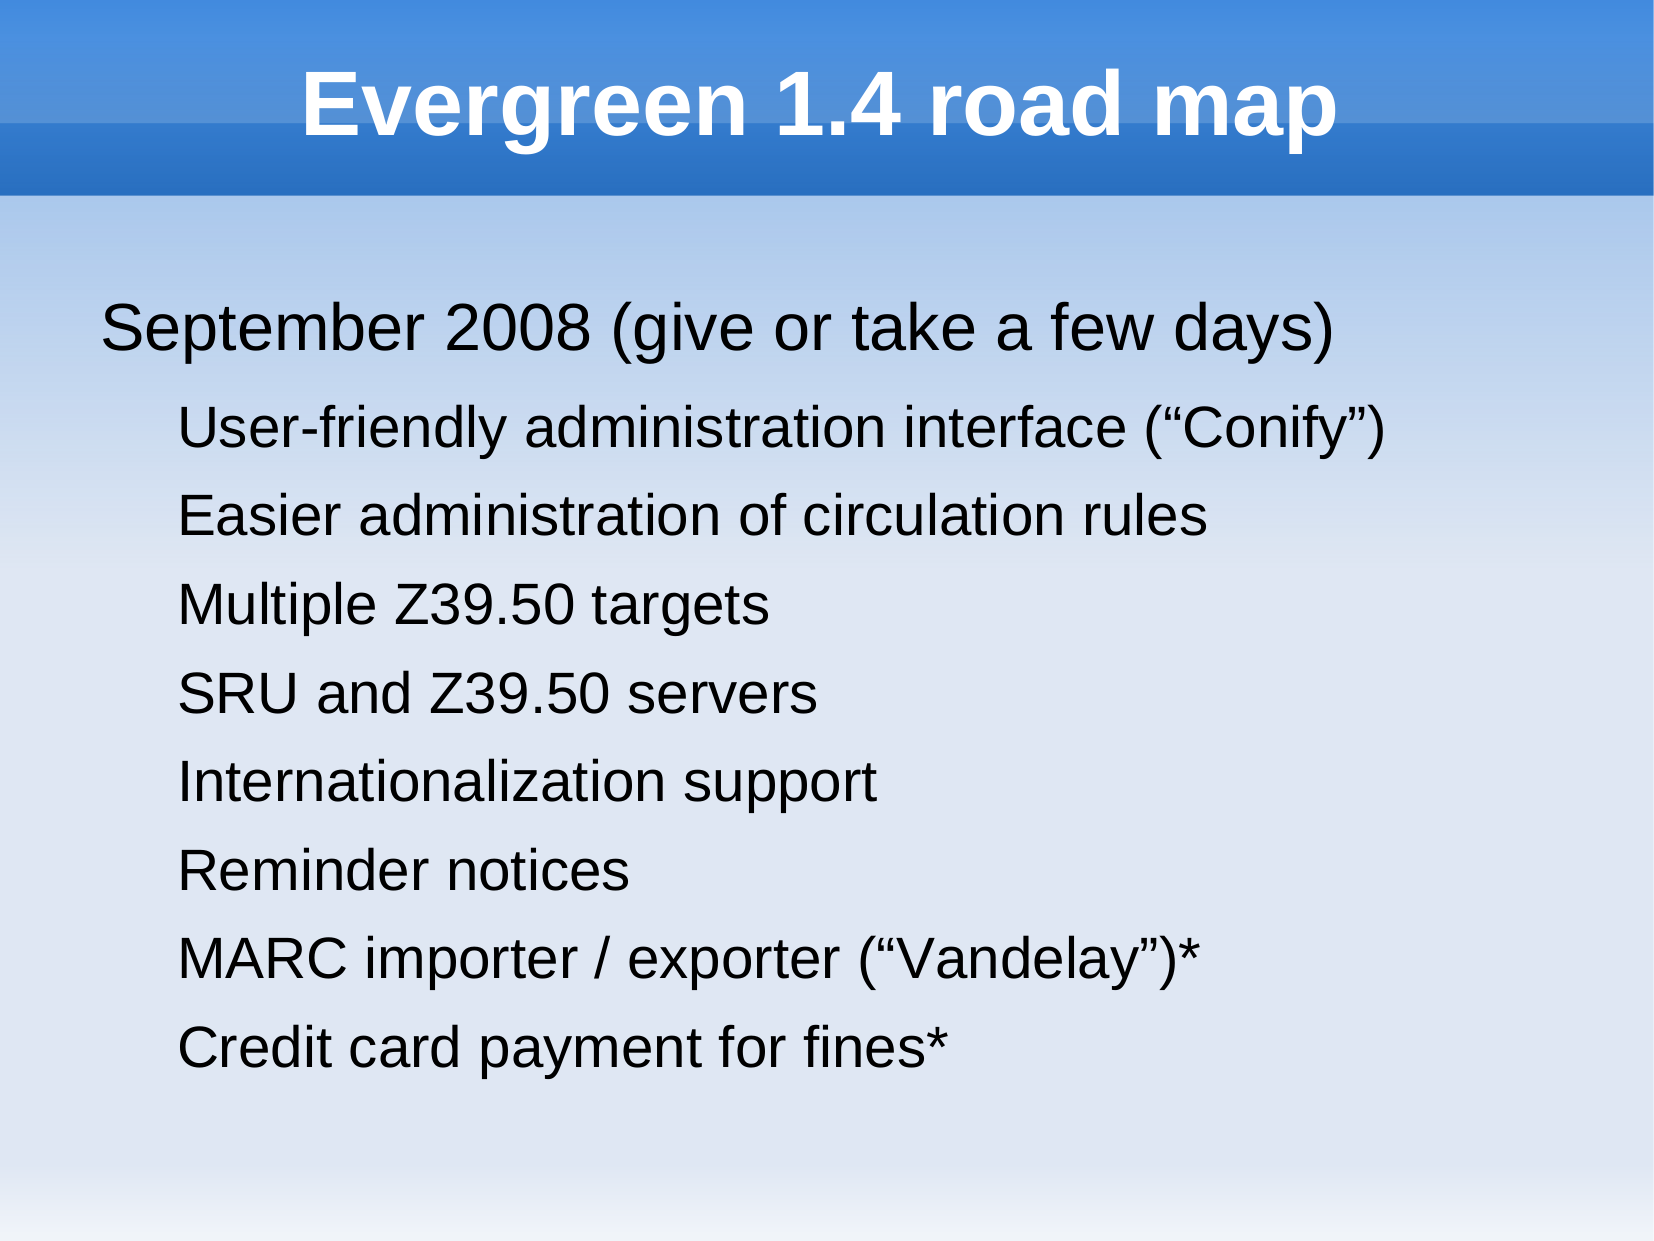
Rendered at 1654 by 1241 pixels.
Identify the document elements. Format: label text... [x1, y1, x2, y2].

picture [0, 0, 1654, 1241]
title Evergreen 1.4 road map [76, 0, 1565, 208]
list September 2008 (give or take a few days) User-friendly administration interface (“Conify”) Easier administration of circulation rules Multiple Z39.50 targets SRU and Z39.50 servers Internationalization support Reminder notices MARC importer / exporter (“Vandelay”)* Credit card payment for fines* [82, 290, 1571, 1149]
